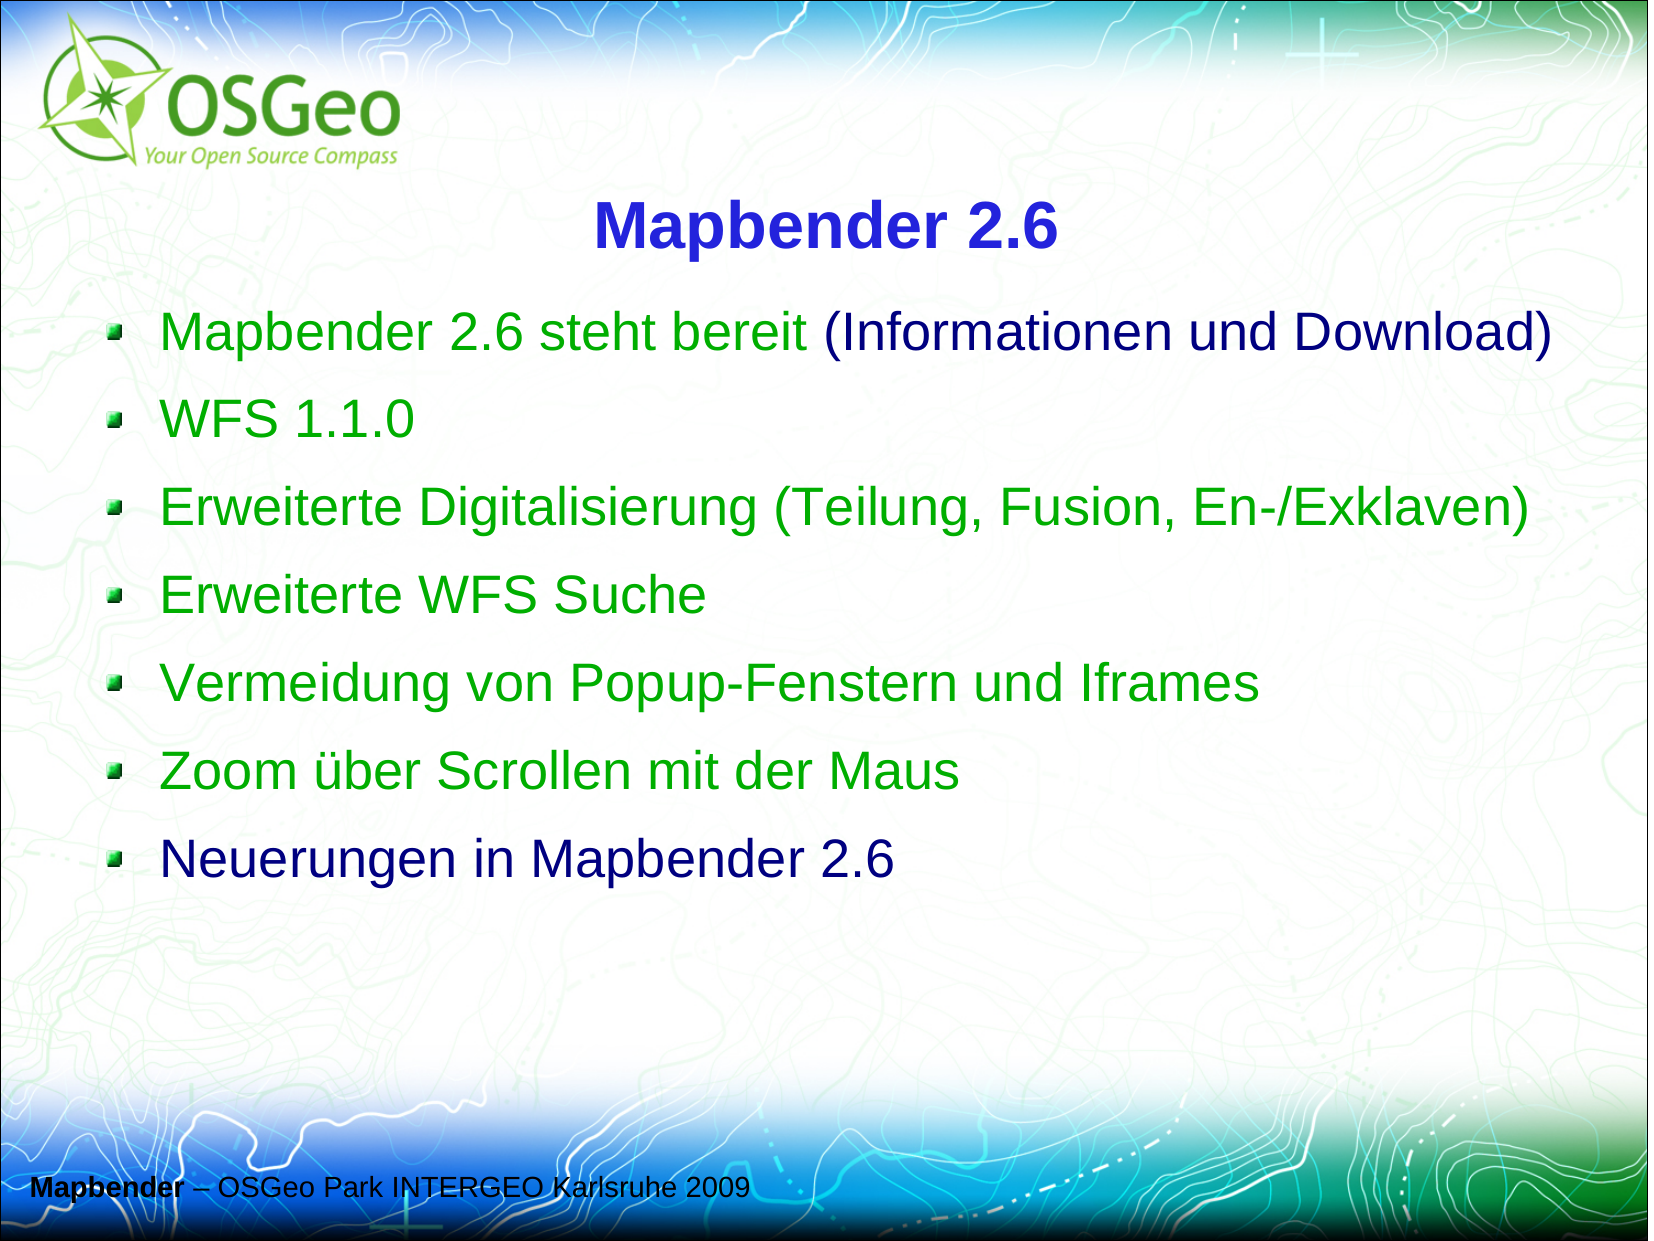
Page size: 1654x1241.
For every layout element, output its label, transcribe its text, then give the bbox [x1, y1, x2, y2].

list Mapbender 2.6 steht bereit (Informationen und Download) WFS 1.1.0 Erweiterte Digitalisierung (Teilung, Fusion, En-/Exklaven) Erweiterte WFS Suche Vermeidung von Popup-Fenstern und Iframes Zoom über Scrollen mit der Maus Neuerungen in Mapbender 2.6 [88, 301, 1577, 1120]
title Mapbender 2.6 [82, 138, 1571, 314]
picture [1, 1, 1647, 1240]
